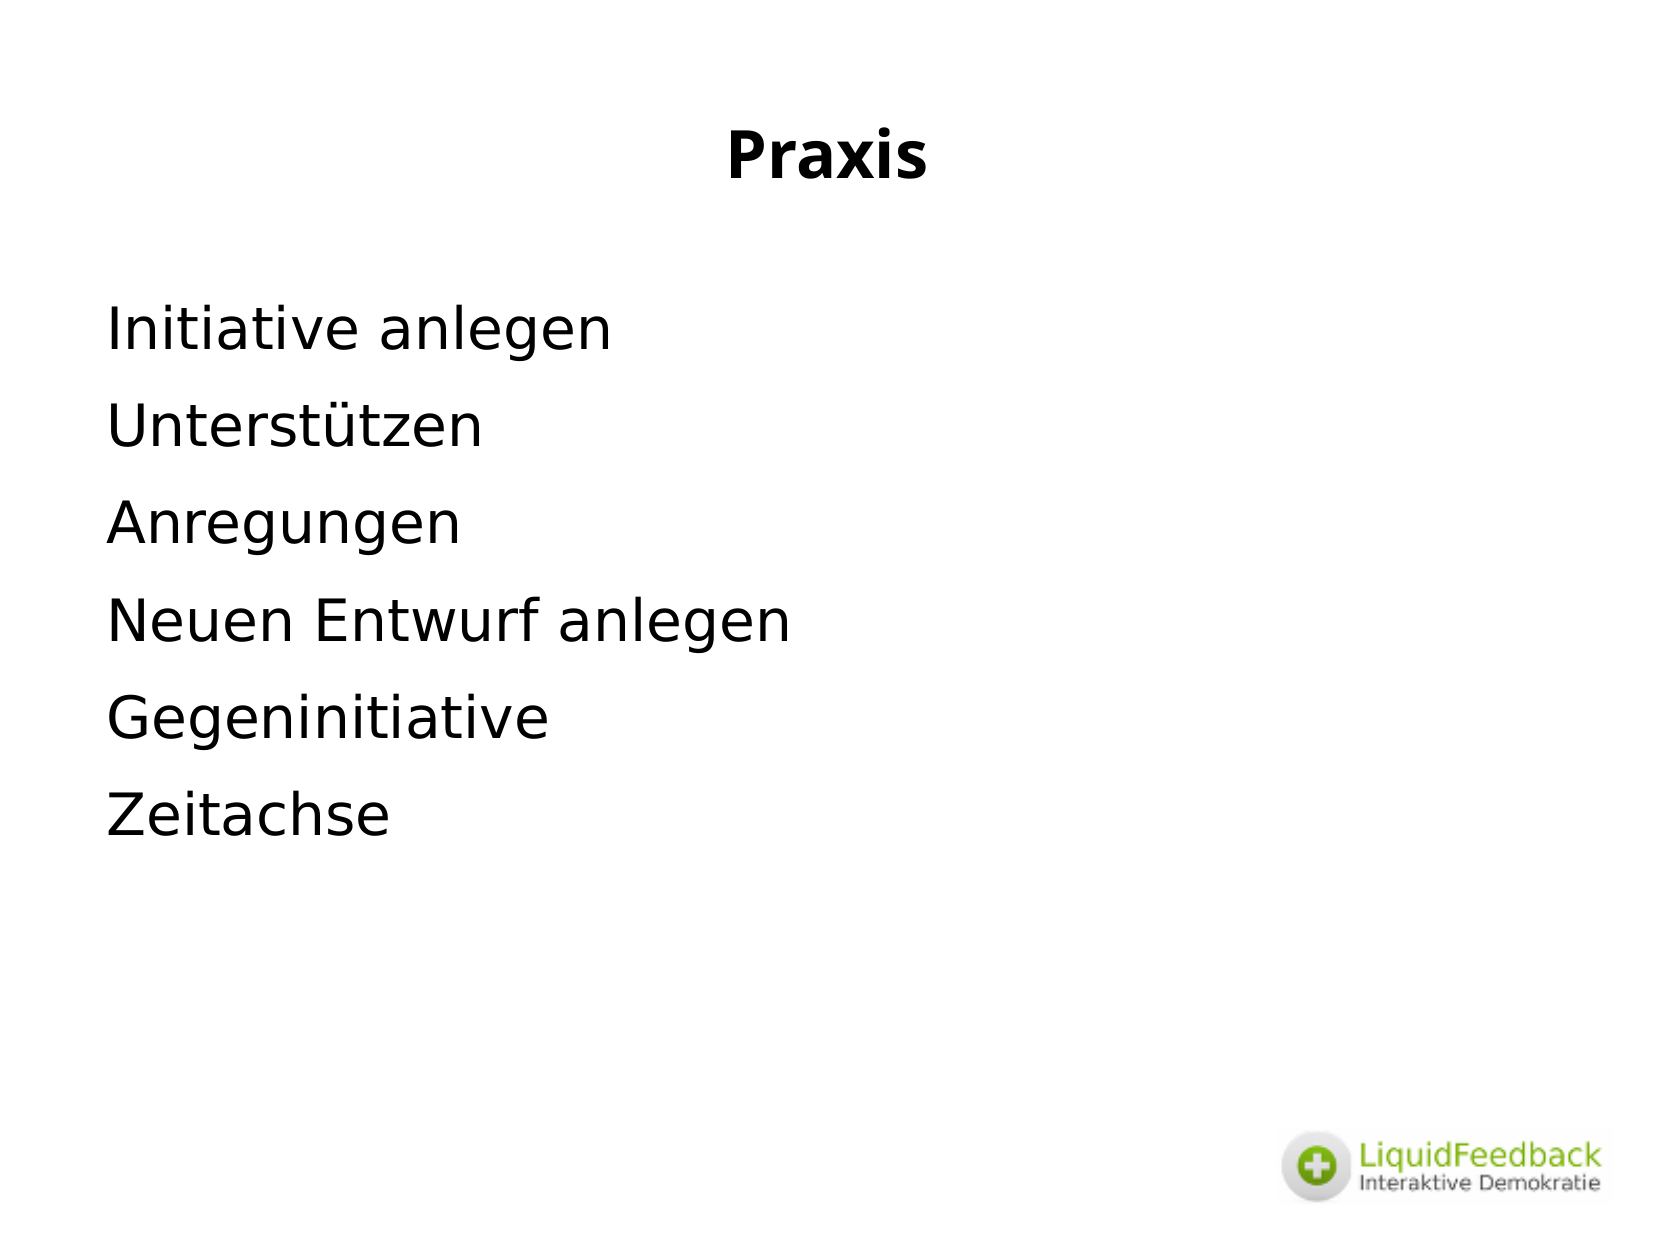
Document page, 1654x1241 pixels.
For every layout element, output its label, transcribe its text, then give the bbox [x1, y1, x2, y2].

picture [1276, 1127, 1613, 1205]
list Initiative anlegen Unterstützen Anregungen Neuen Entwurf anlegen Gegeninitiative Zeitachse [88, 295, 1577, 1114]
title Praxis [82, 49, 1571, 257]
